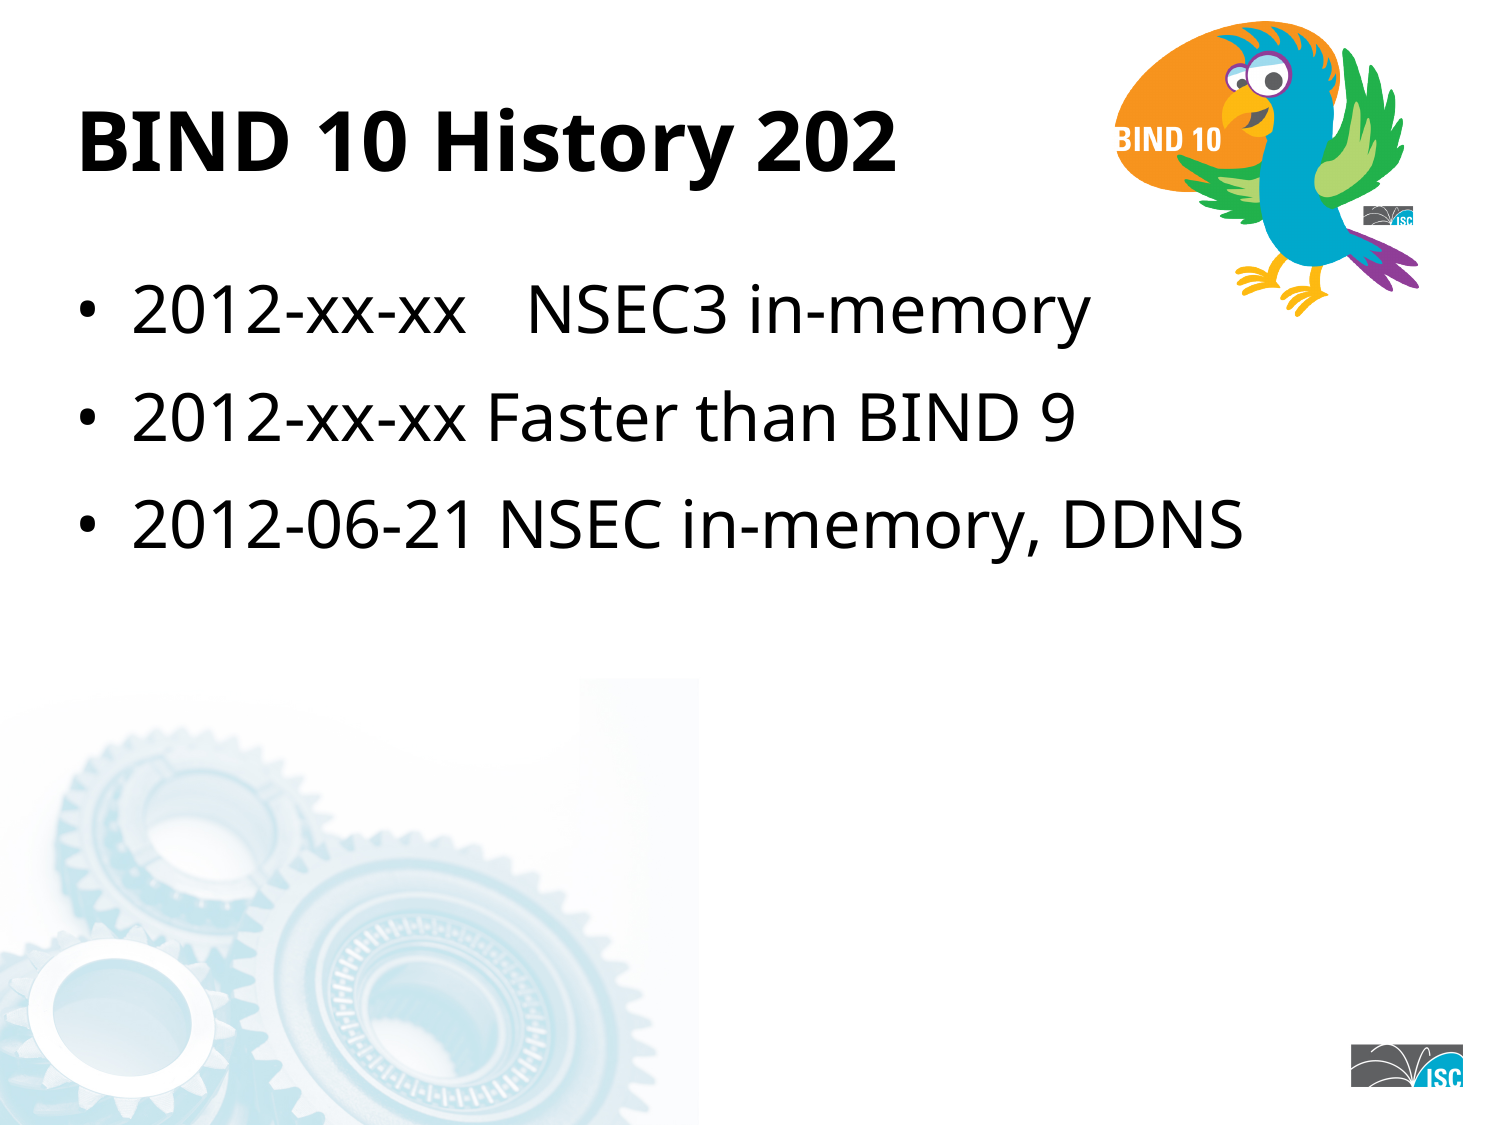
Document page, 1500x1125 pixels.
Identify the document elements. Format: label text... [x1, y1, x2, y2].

picture [0, 0, 1500, 1125]
title BIND 10 History 202 [75, 31, 1426, 247]
list 2012-xx-xx NSEC3 in-memory 2012-xx-xx Faster than BIND 9 2012-06-21 NSEC in-memory, DDNS [75, 262, 1426, 1006]
